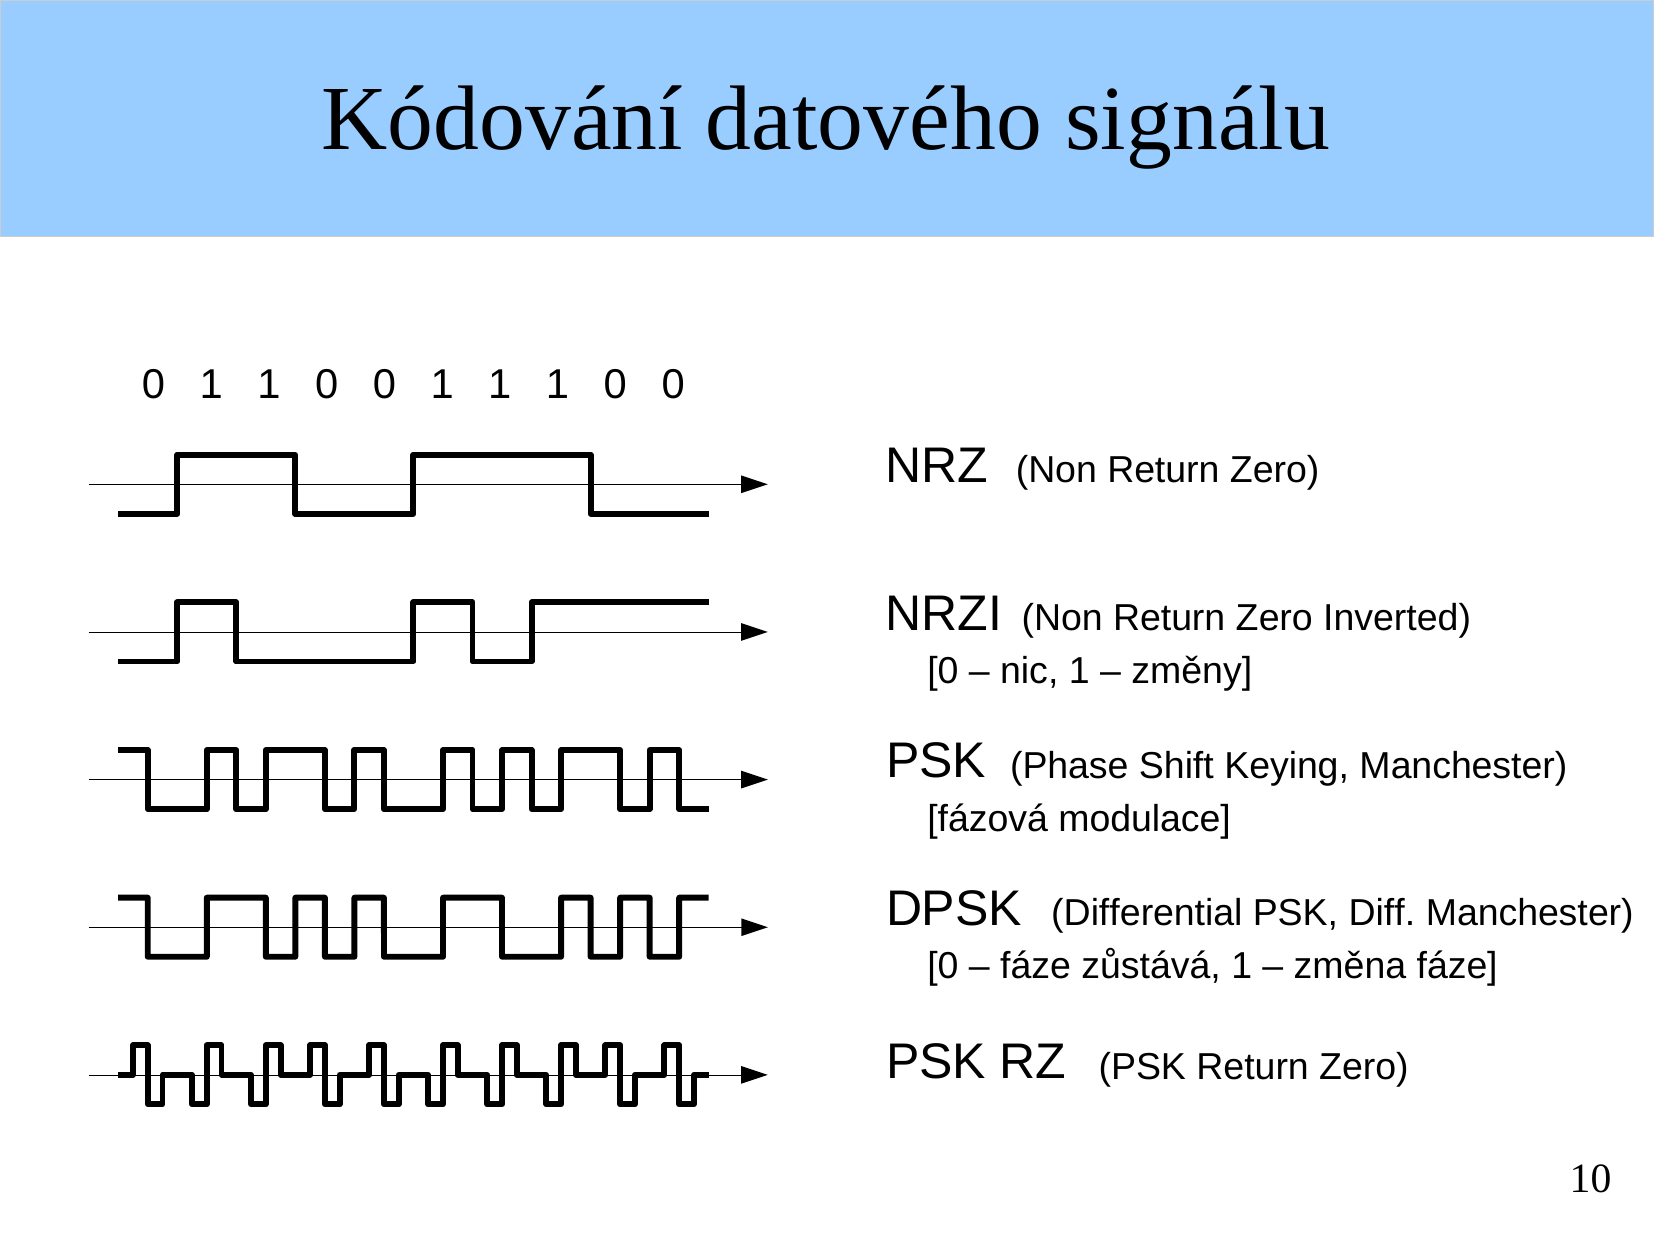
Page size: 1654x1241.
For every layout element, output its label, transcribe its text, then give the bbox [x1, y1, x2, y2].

text_box (Differential PSK, Diff. Manchester) [1051, 891, 1635, 956]
text_box DPSK [886, 879, 1022, 965]
text_box (PSK Return Zero) [1098, 1045, 1409, 1109]
text_box (Non Return Zero) [1015, 448, 1320, 513]
text_box (Phase Shift Keying, Manchester) [1009, 744, 1568, 808]
text_box 0 1 1 0 0 1 1 1 0 0 [141, 360, 685, 432]
text_box [fázová modulace] [927, 797, 1232, 861]
text_box [0 – fáze zůstává, 1 – změna fáze] [927, 944, 1499, 1009]
title Kódování datového signálu [0, 0, 1654, 237]
text_box PSK [885, 732, 986, 817]
text_box [0 – nic, 1 – změny] [927, 649, 1253, 714]
text_box (Non Return Zero Inverted) [1021, 596, 1472, 661]
text_box NRZI [885, 584, 1003, 670]
text_box NRZ [885, 437, 989, 522]
text_box PSK RZ [885, 1033, 1067, 1119]
